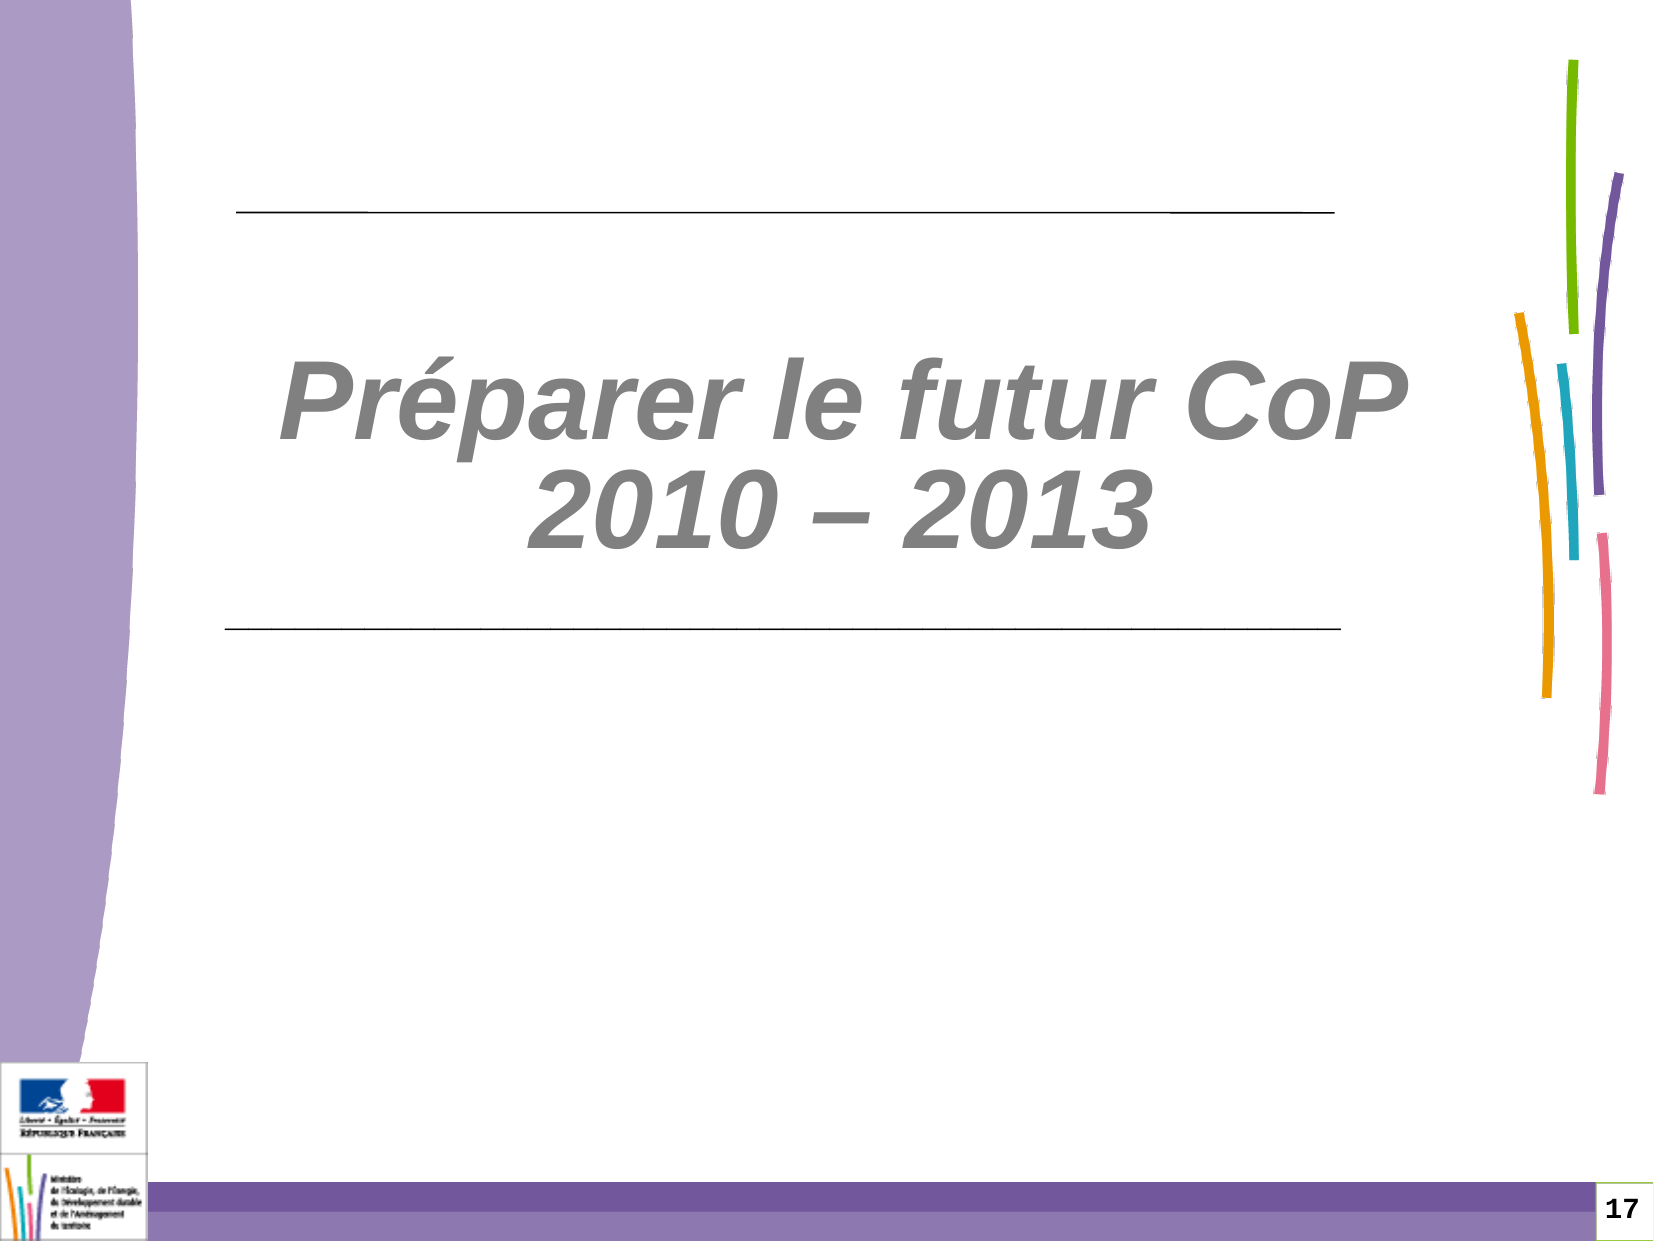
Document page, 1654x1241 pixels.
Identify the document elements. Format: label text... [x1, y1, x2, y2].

list Préparer le futur CoP 2010 – 2013 ________________________________________________ [147, 206, 1536, 768]
picture [0, 0, 1654, 1241]
